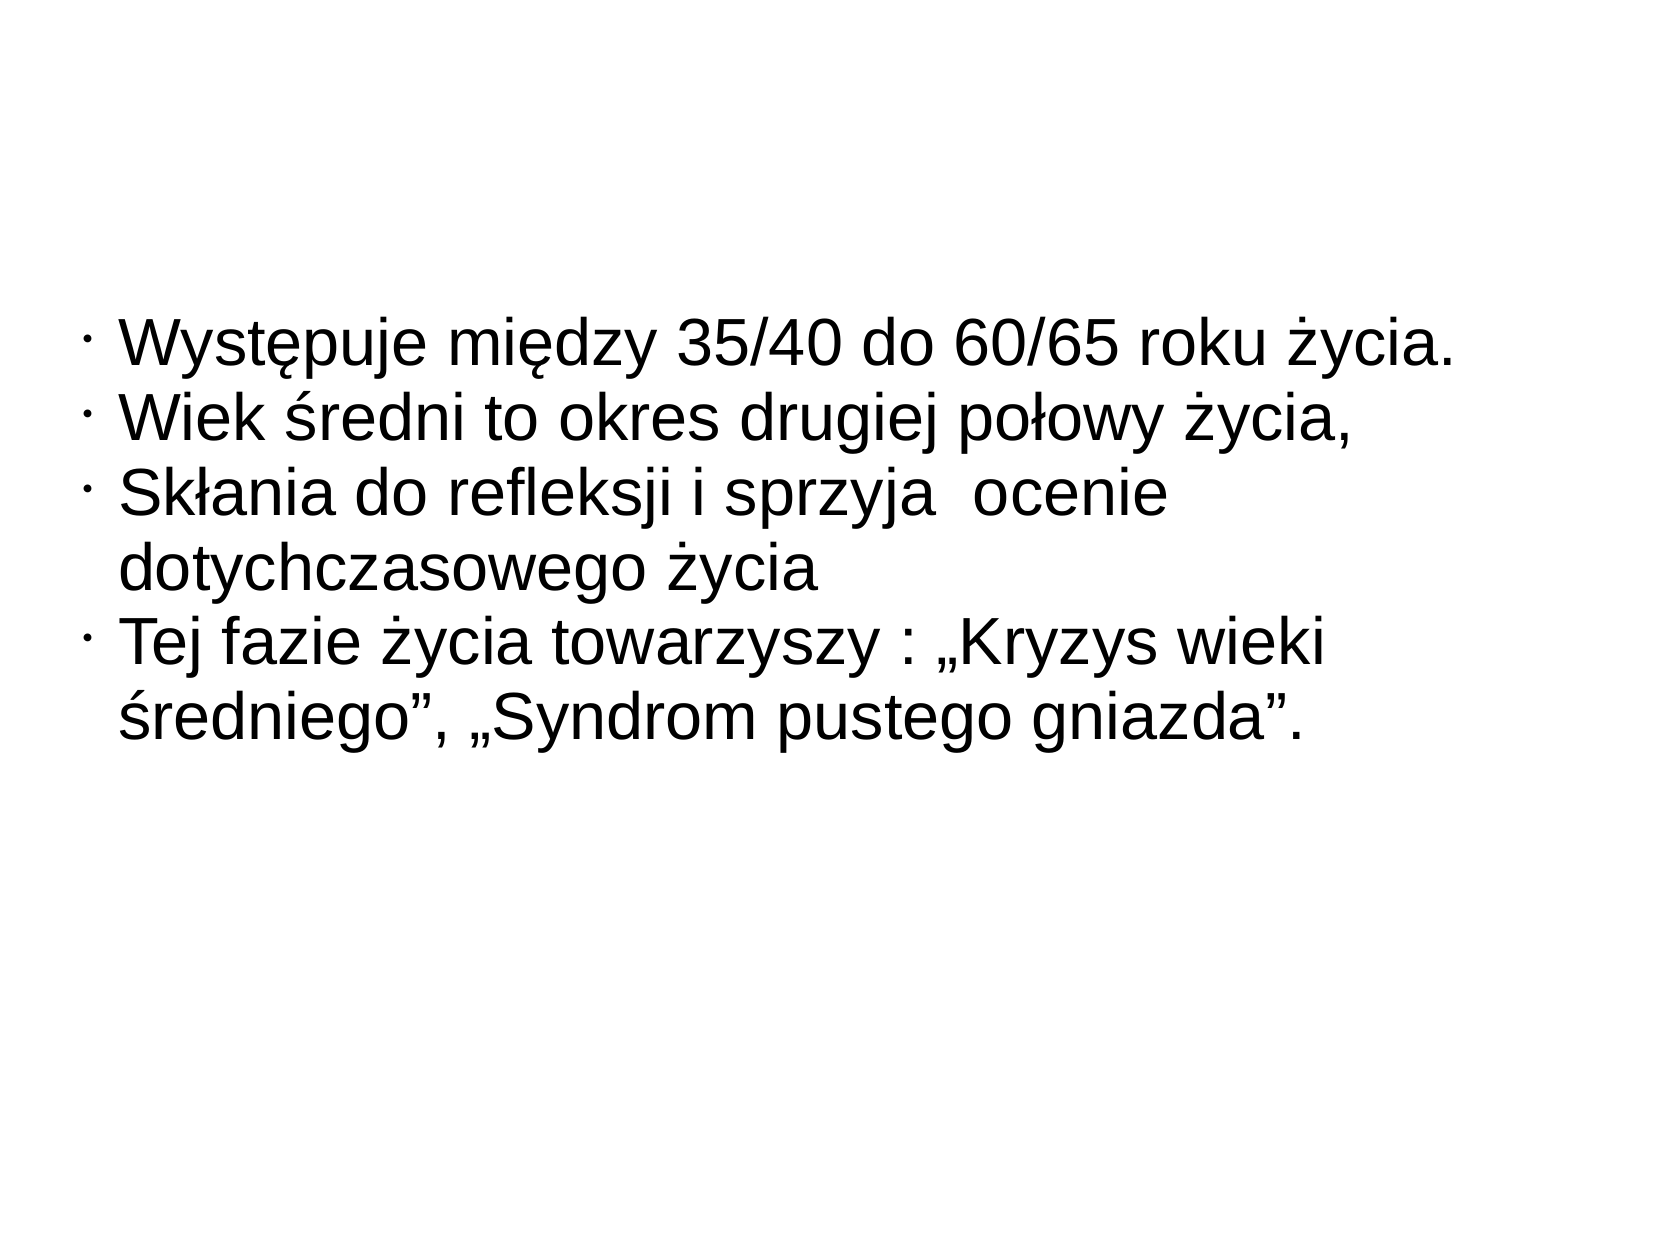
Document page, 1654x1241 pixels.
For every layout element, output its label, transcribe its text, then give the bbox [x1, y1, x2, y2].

subtitle Występuje między 35/40 do 60/65 roku życia. Wiek średni to okres drugiej połowy życia, Skłania do refleksji i sprzyja ocenie dotychczasowego życia Tej fazie życia towarzyszy : „Kryzys wieki średniego”, „Syndrom pustego gniazda”. [82, 49, 1571, 1010]
